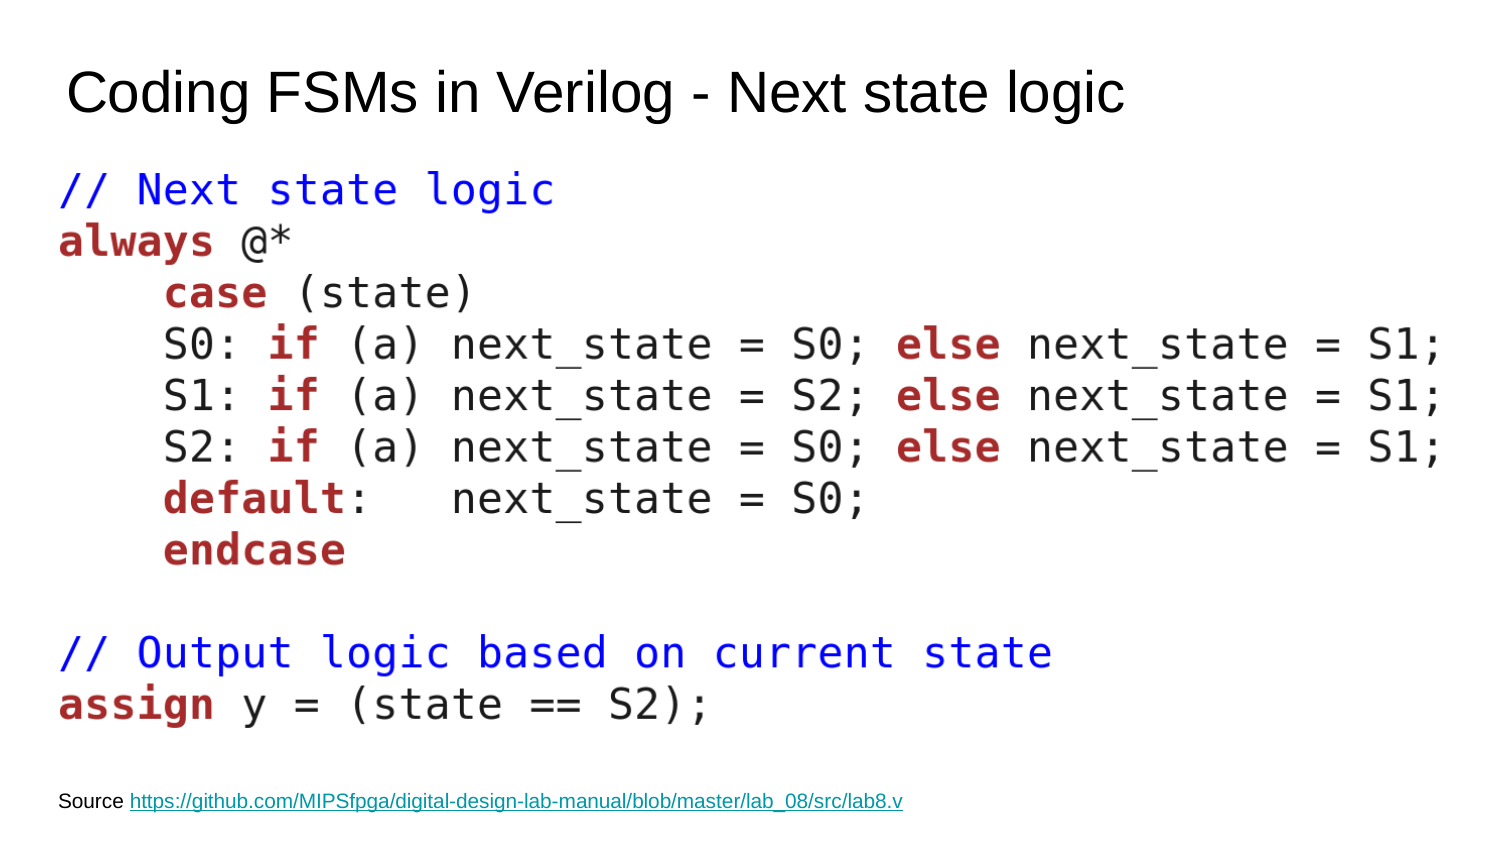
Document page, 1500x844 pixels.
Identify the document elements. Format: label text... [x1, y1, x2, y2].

text_box Source https://github.com/MIPSfpga/digital-design-lab-manual/blob/master/lab_08/src/lab8.v [43, 772, 1457, 829]
title Coding FSMs in Verilog - Next state logic [51, 39, 1449, 134]
picture [51, 167, 1449, 739]
